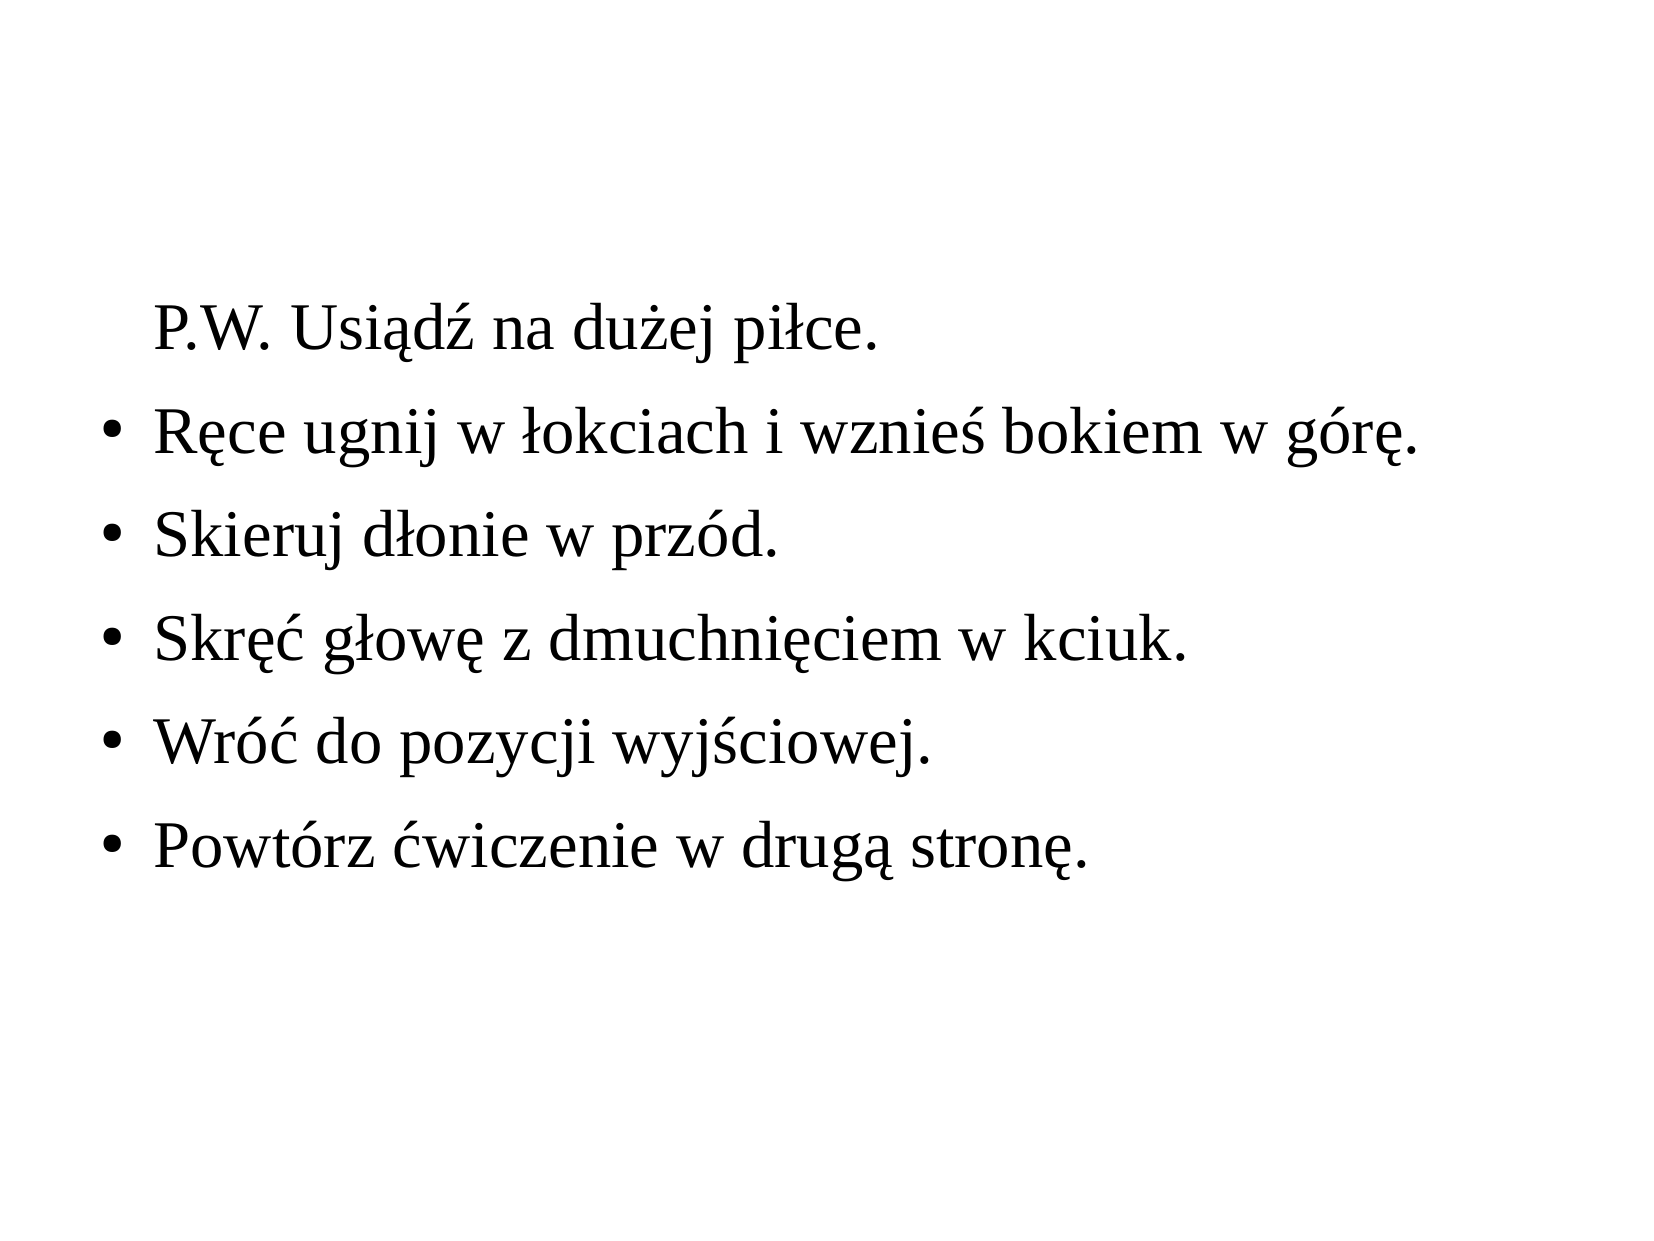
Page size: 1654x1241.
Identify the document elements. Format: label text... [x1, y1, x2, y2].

list P.W. Usiądź na dużej piłce. Ręce ugnij w łokciach i wznieś bokiem w górę. Skieruj dłonie w przód. Skręć głowę z dmuchnięciem w kciuk. Wróć do pozycji wyjściowej. Powtórz ćwiczenie w drugą stronę. [82, 290, 1571, 1109]
